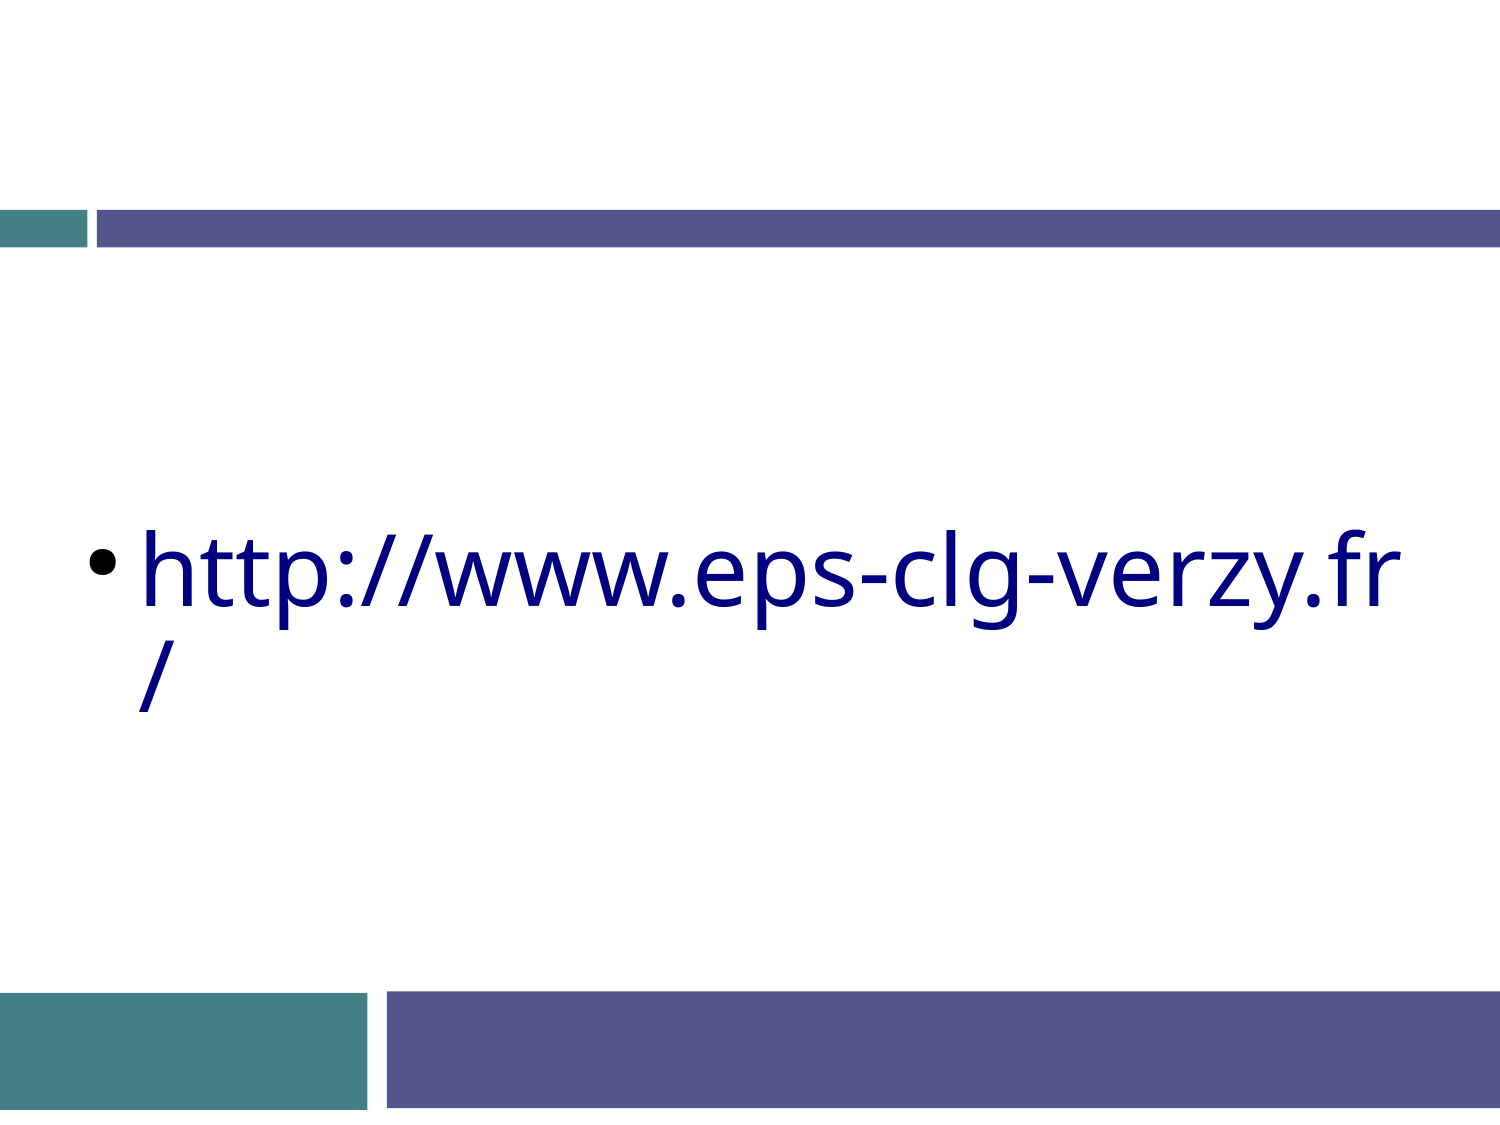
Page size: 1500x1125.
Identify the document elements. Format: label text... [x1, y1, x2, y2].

list http://www.eps-clg-verzy.fr/ [67, 499, 1418, 697]
